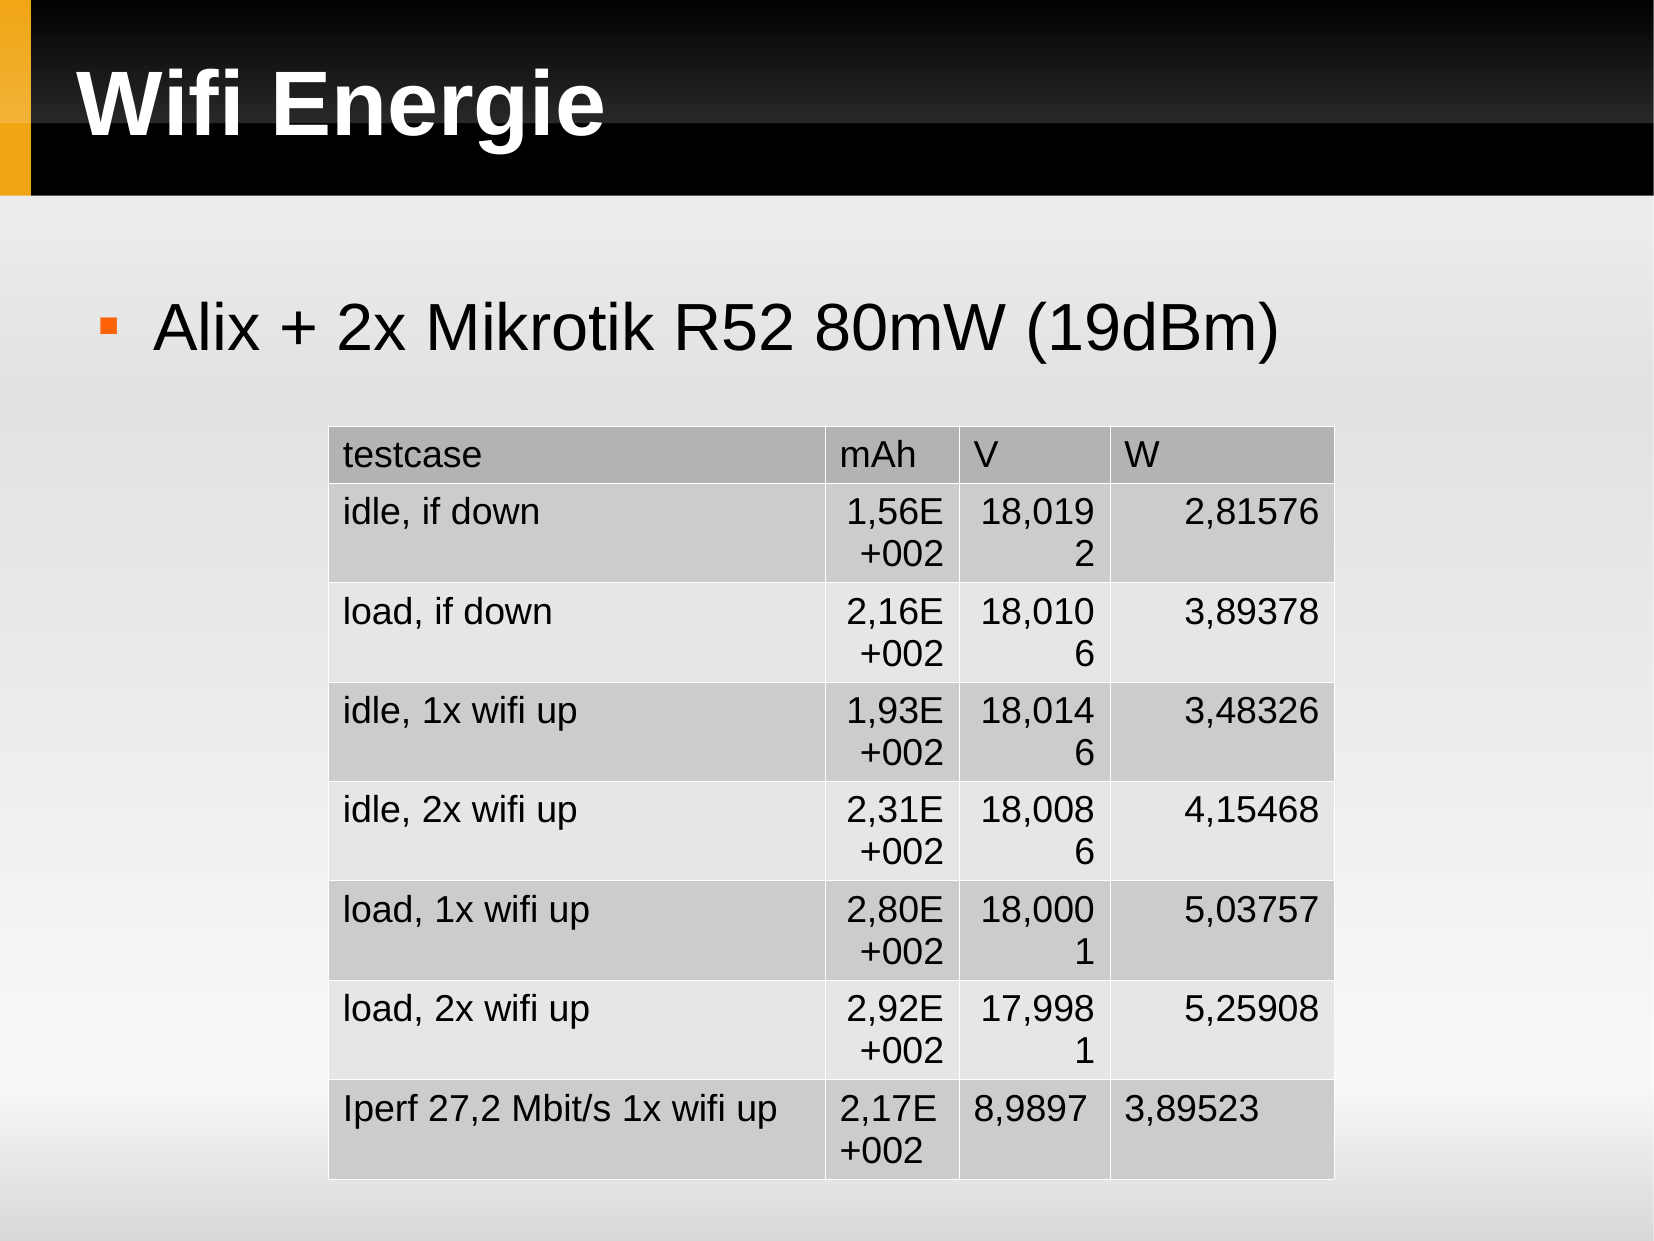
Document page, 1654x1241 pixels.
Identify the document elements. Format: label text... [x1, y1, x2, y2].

table_header W [1111, 427, 1334, 483]
table_cell 2,92E+002 [826, 981, 959, 1079]
table_cell idle, 2x wifi up [329, 782, 825, 880]
table_cell 2,81576 [1111, 484, 1334, 582]
table_cell load, 2x wifi up [329, 981, 825, 1079]
table_cell 18,0146 [960, 683, 1110, 781]
table_header V [960, 427, 1110, 483]
table_cell 2,80E+002 [826, 881, 959, 980]
table_header testcase [329, 427, 825, 483]
table_cell 8,9897 [960, 1080, 1110, 1179]
table_cell 2,16E+002 [826, 583, 959, 682]
table_cell Iperf 27,2 Mbit/s 1x wifi up [329, 1080, 825, 1179]
table_cell 4,15468 [1111, 782, 1334, 880]
table_cell 3,48326 [1111, 683, 1334, 781]
table_cell 1,56E+002 [826, 484, 959, 582]
table_cell 2,17E+002 [826, 1080, 959, 1179]
table_cell load, if down [329, 583, 825, 682]
table_cell 5,03757 [1111, 881, 1334, 980]
table_cell 5,25908 [1111, 981, 1334, 1079]
table_cell 18,0192 [960, 484, 1110, 582]
table_cell 3,89523 [1111, 1080, 1334, 1179]
picture [0, 0, 1654, 1241]
table_cell 18,0086 [960, 782, 1110, 880]
list Alix + 2x Mikrotik R52 80mW (19dBm) [82, 290, 1571, 1109]
table_cell 18,0001 [960, 881, 1110, 980]
title Wifi Energie [76, 0, 1565, 208]
table_cell idle, 1x wifi up [329, 683, 825, 781]
table_cell 1,93E+002 [826, 683, 959, 781]
table_cell idle, if down [329, 484, 825, 582]
table_header mAh [826, 427, 959, 483]
table_cell 2,31E+002 [826, 782, 959, 880]
table_cell 18,0106 [960, 583, 1110, 682]
table_cell 3,89378 [1111, 583, 1334, 682]
table_cell load, 1x wifi up [329, 881, 825, 980]
table_cell 17,9981 [960, 981, 1110, 1079]
